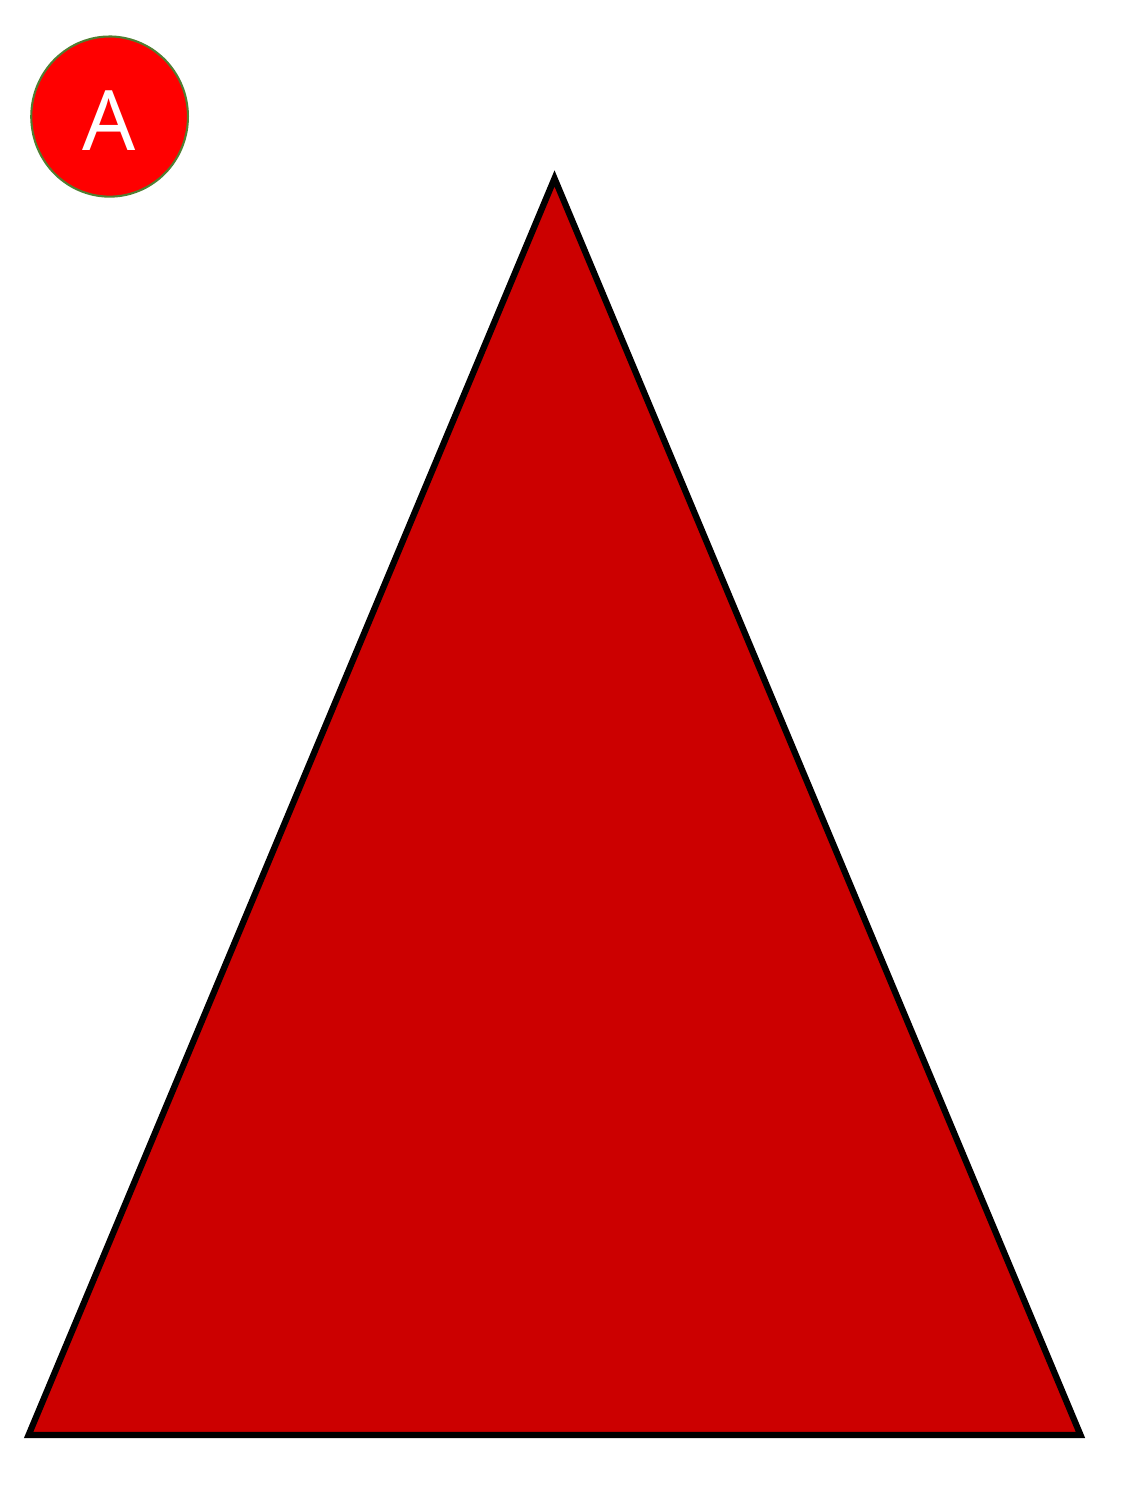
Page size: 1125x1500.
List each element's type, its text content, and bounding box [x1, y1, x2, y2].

text_box A [31, 36, 188, 197]
text_box [28, 178, 1081, 1436]
